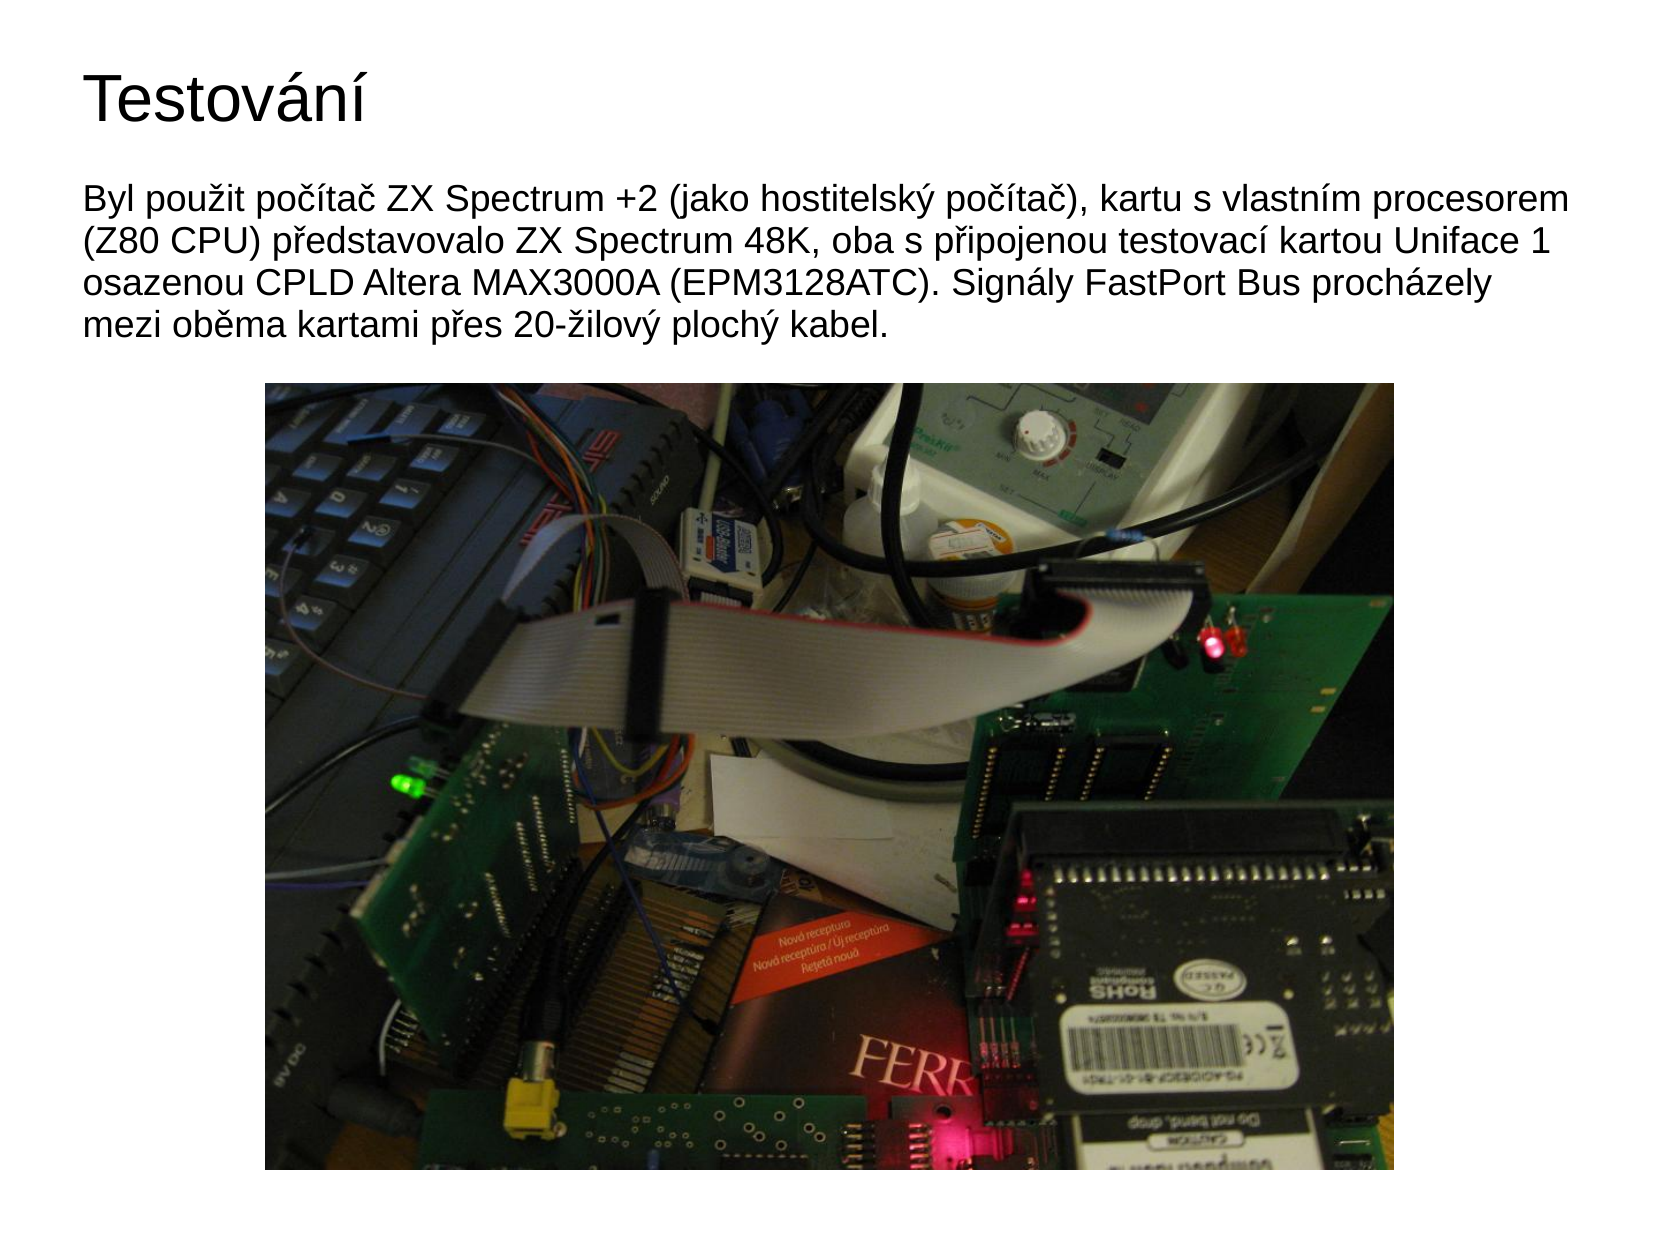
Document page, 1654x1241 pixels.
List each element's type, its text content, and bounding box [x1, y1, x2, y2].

list Byl použit počítač ZX Spectrum +2 (jako hostitelský počítač), kartu s vlastním procesorem (Z80 CPU) představovalo ZX Spectrum 48K, oba s připojenou testovací kartou Uniface 1 osazenou CPLD Altera MAX3000A (EPM3128ATC). Signály FastPort Bus procházely mezi oběma kartami přes 20-žilový plochý kabel. [82, 177, 1571, 417]
title Testování [82, 49, 1571, 148]
picture [265, 383, 1394, 1170]
